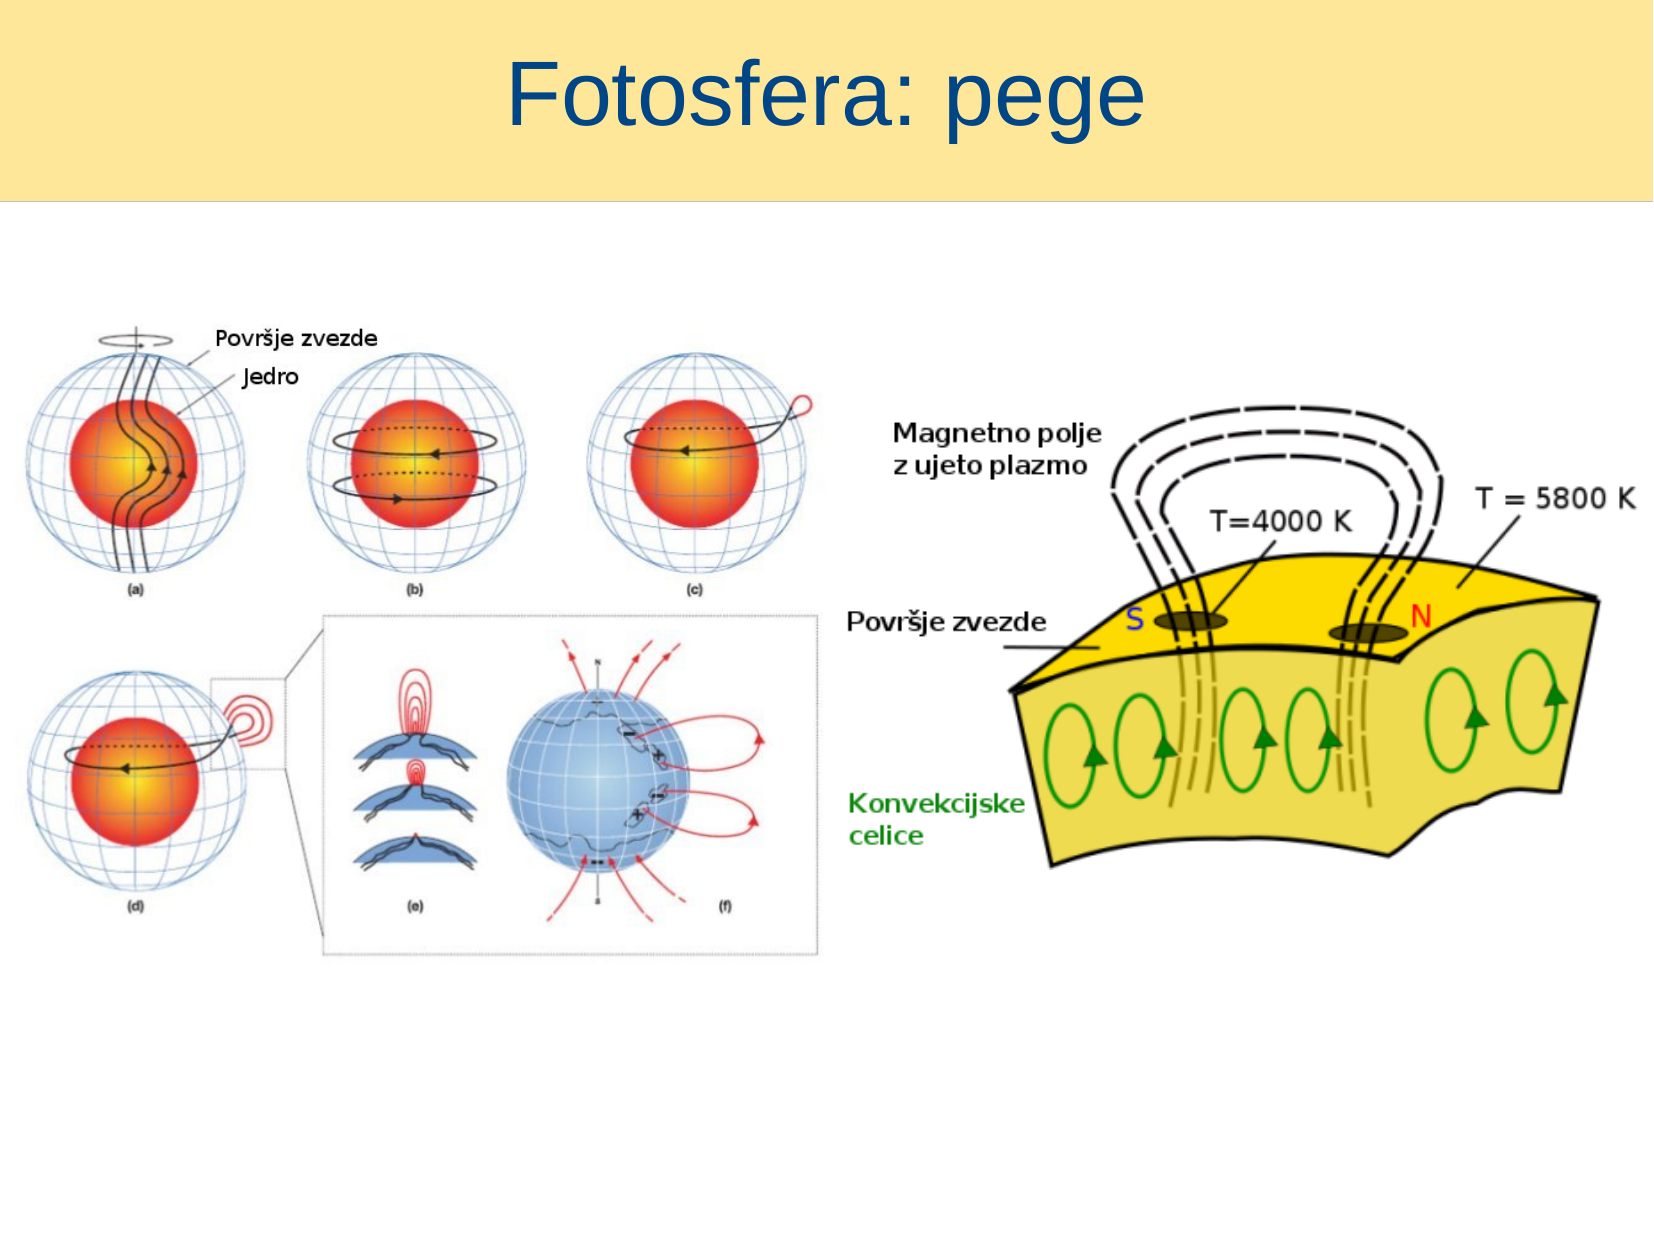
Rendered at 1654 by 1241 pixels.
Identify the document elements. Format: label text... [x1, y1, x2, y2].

picture [15, 314, 839, 967]
text_box [0, 0, 1653, 202]
picture [845, 382, 1643, 871]
title Fotosfera: pege [82, 0, 1571, 198]
